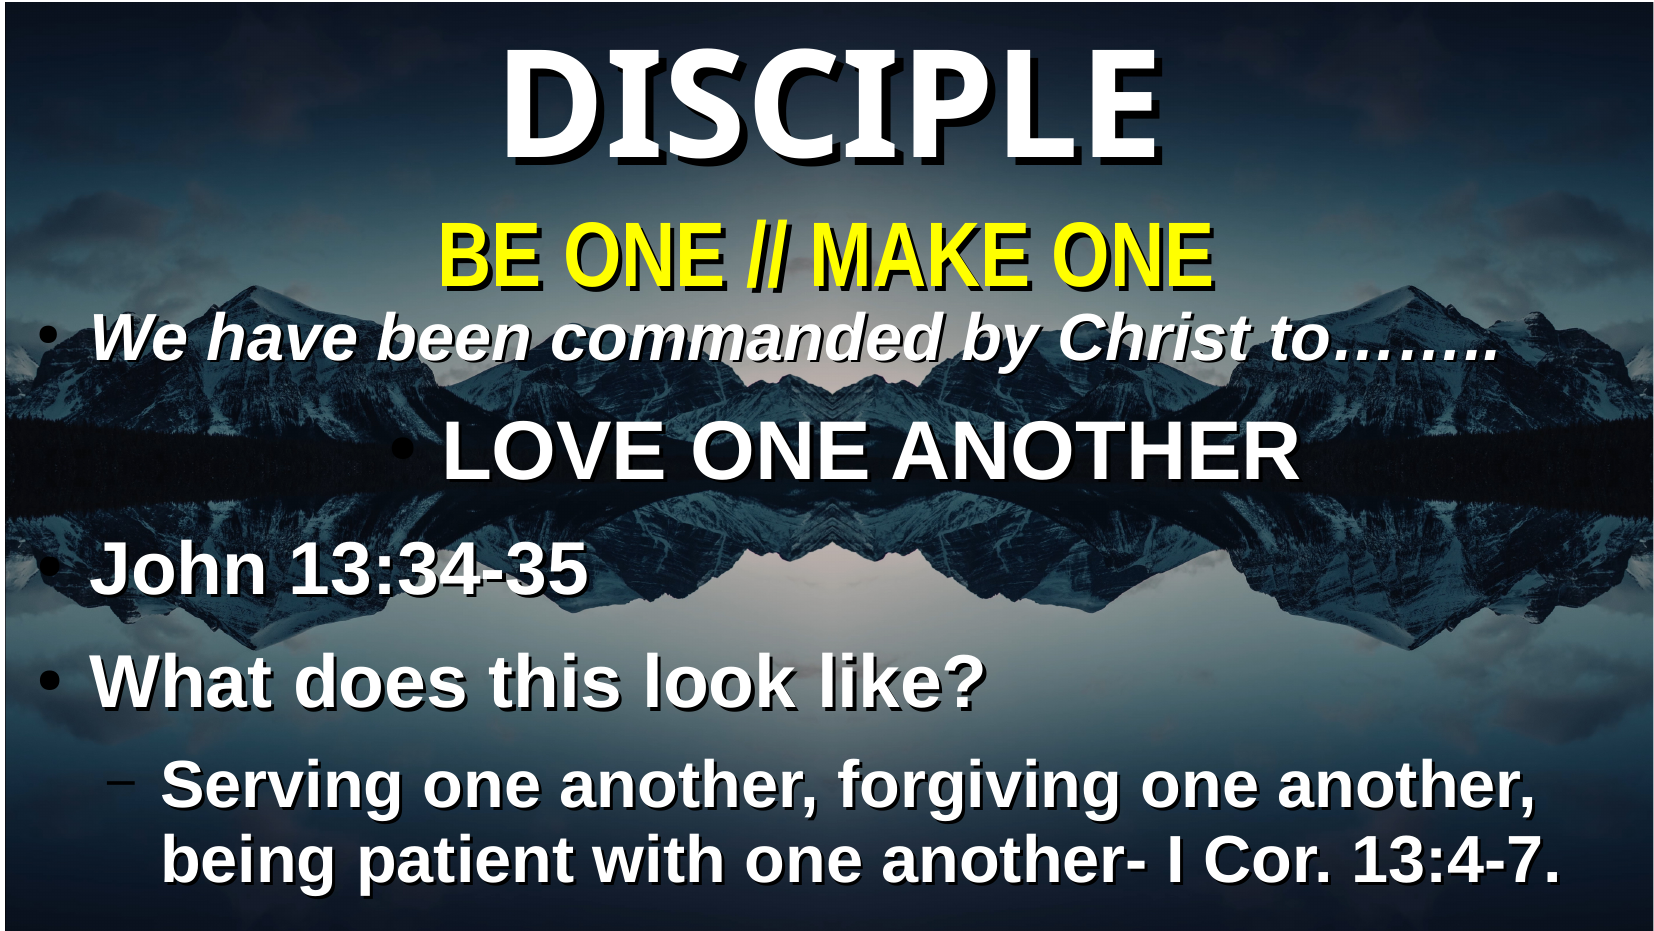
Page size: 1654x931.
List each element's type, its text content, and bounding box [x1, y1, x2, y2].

picture [5, 2, 1654, 931]
list We have been commanded by Christ to…….. LOVE ONE ANOTHER John 13:34-35 What does this look like? Serving one another, forgiving one another, being patient with one another- I Cor. 13:4-7. [18, 299, 1654, 931]
title DISCIPLE BE ONE // MAKE ONE [82, 6, 1571, 297]
